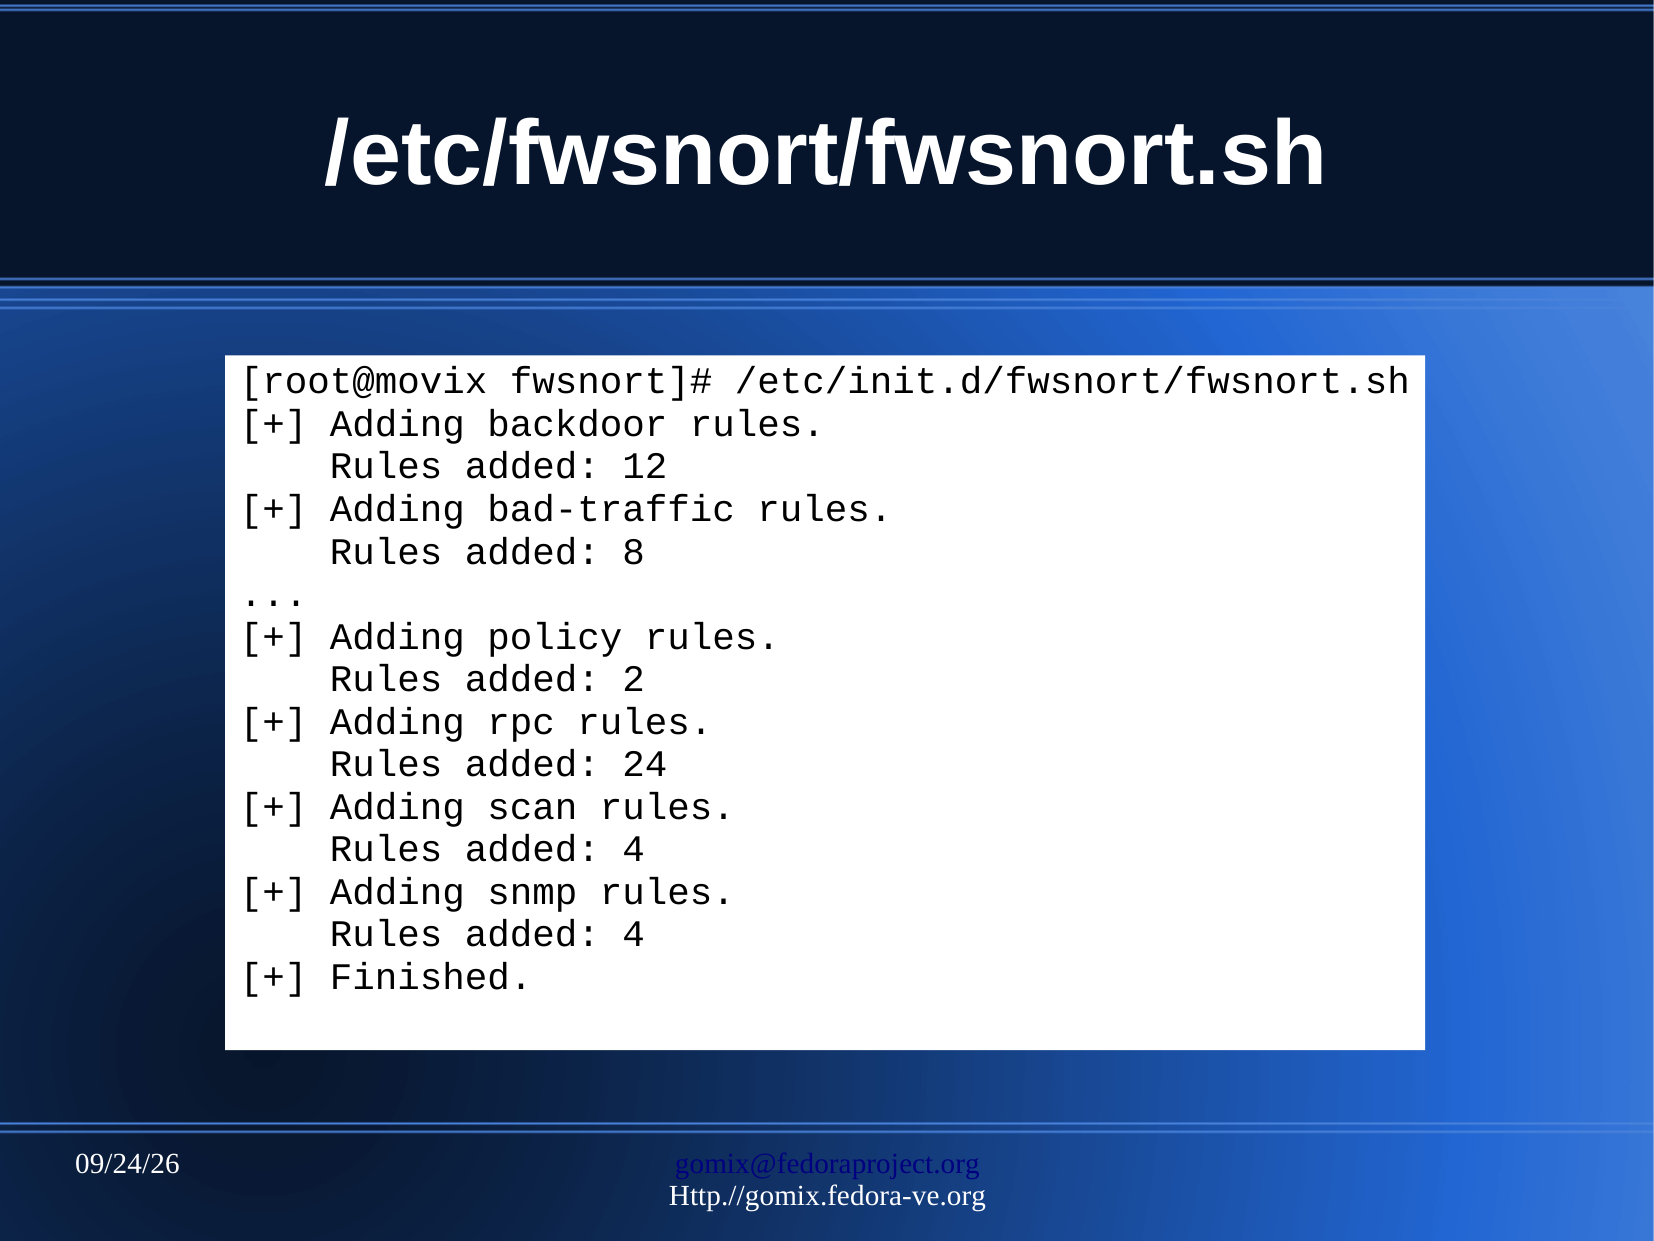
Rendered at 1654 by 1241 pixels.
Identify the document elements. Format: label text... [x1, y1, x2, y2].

picture [0, 0, 1654, 1241]
text_box [root@movix fwsnort]# /etc/init.d/fwsnort/fwsnort.sh [+] Adding backdoor rules. Rules added: 12 [+] Adding bad-traffic rules. Rules added: 8 ... [+] Adding policy rules. Rules added: 2 [+] Adding rpc rules. Rules added: 24 [+] Adding scan rules. Rules added: 4 [+] Adding snmp rules. Rules added: 4 [+] Finished. [225, 355, 1426, 1051]
title /etc/fwsnort/fwsnort.sh [82, 49, 1571, 257]
